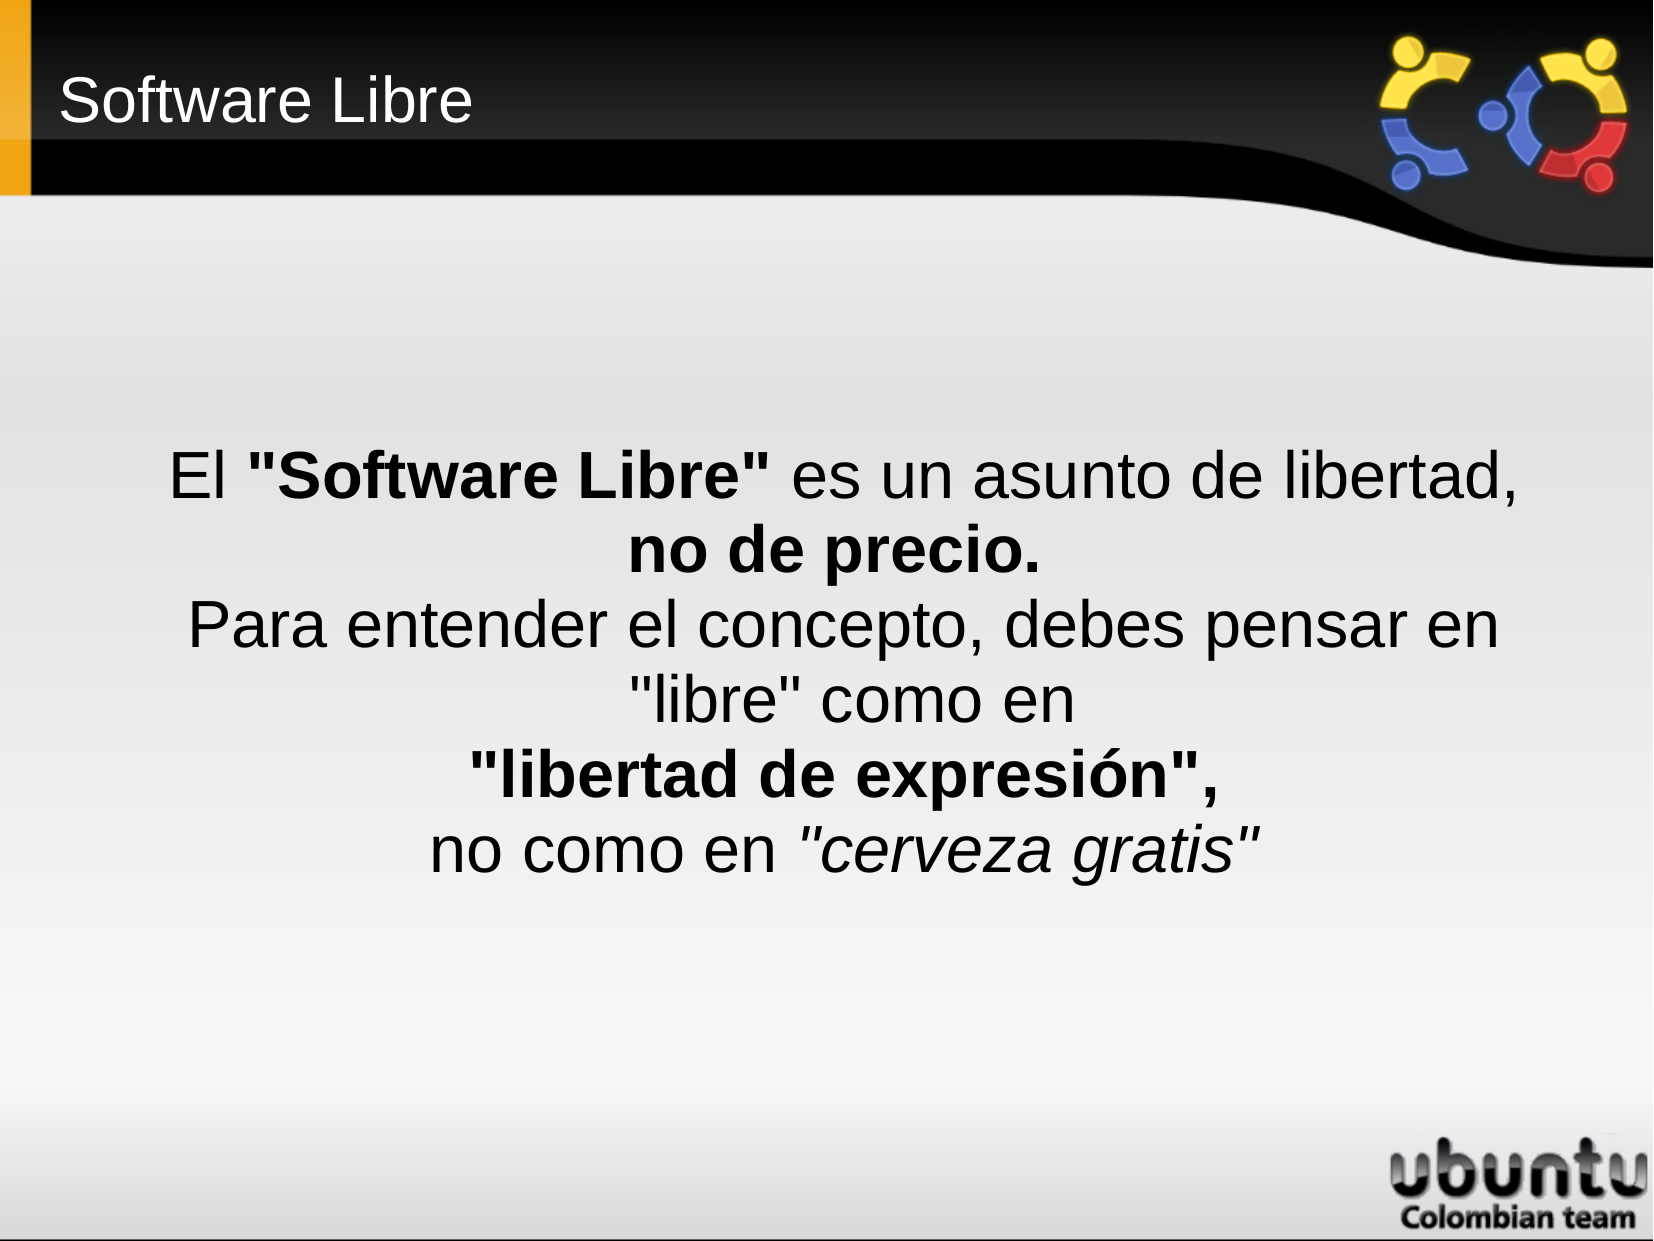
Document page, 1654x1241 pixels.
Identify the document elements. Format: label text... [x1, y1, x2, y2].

title Software Libre [59, 41, 1376, 160]
picture [0, 0, 1653, 1241]
subtitle El "Software Libre" es un asunto de libertad, no de precio. Para entender el concepto, debes pensar en "libre" como en "libertad de expresión", no como en "cerveza gratis" [82, 290, 1571, 1109]
